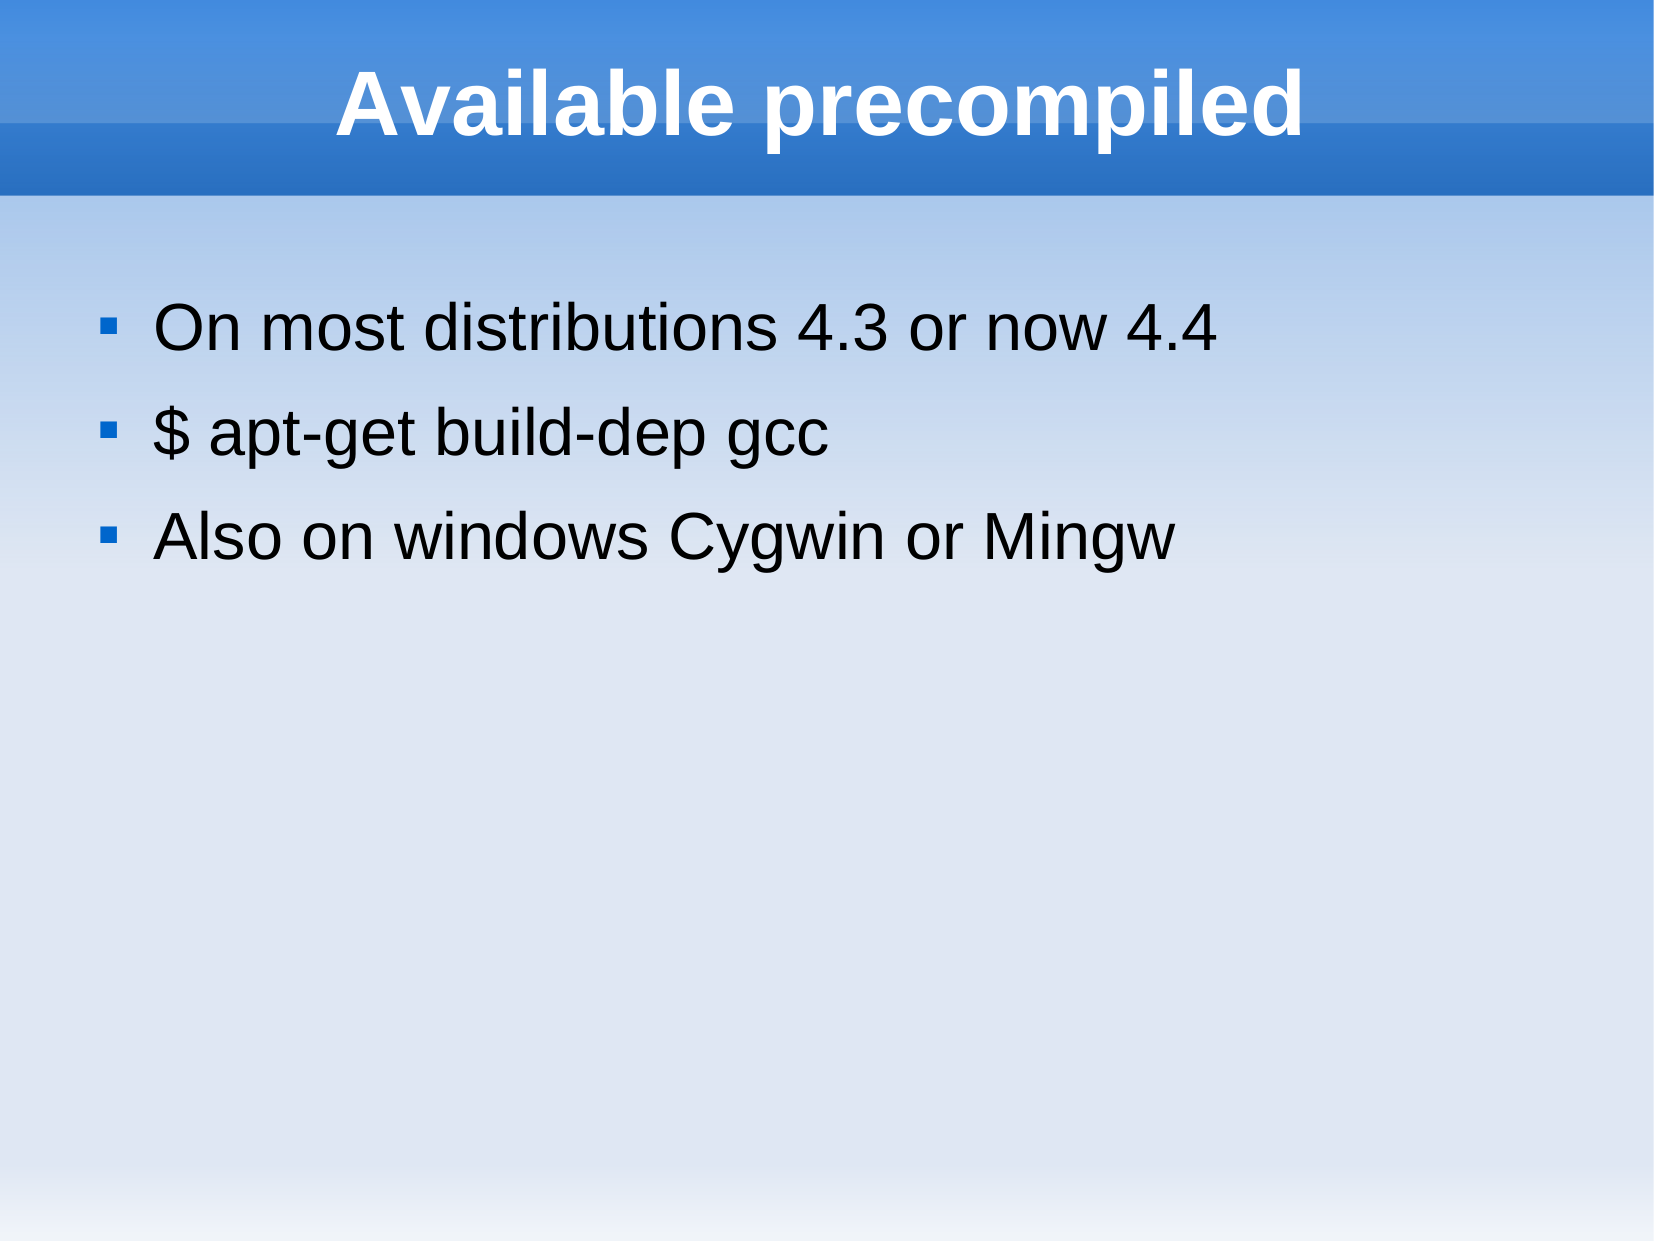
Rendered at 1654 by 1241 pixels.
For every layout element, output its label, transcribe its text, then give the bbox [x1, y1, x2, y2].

list On most distributions 4.3 or now 4.4 $ apt-get build-dep gcc Also on windows Cygwin or Mingw [82, 290, 1571, 1094]
picture [0, 0, 1654, 1241]
title Available precompiled [76, 7, 1565, 200]
